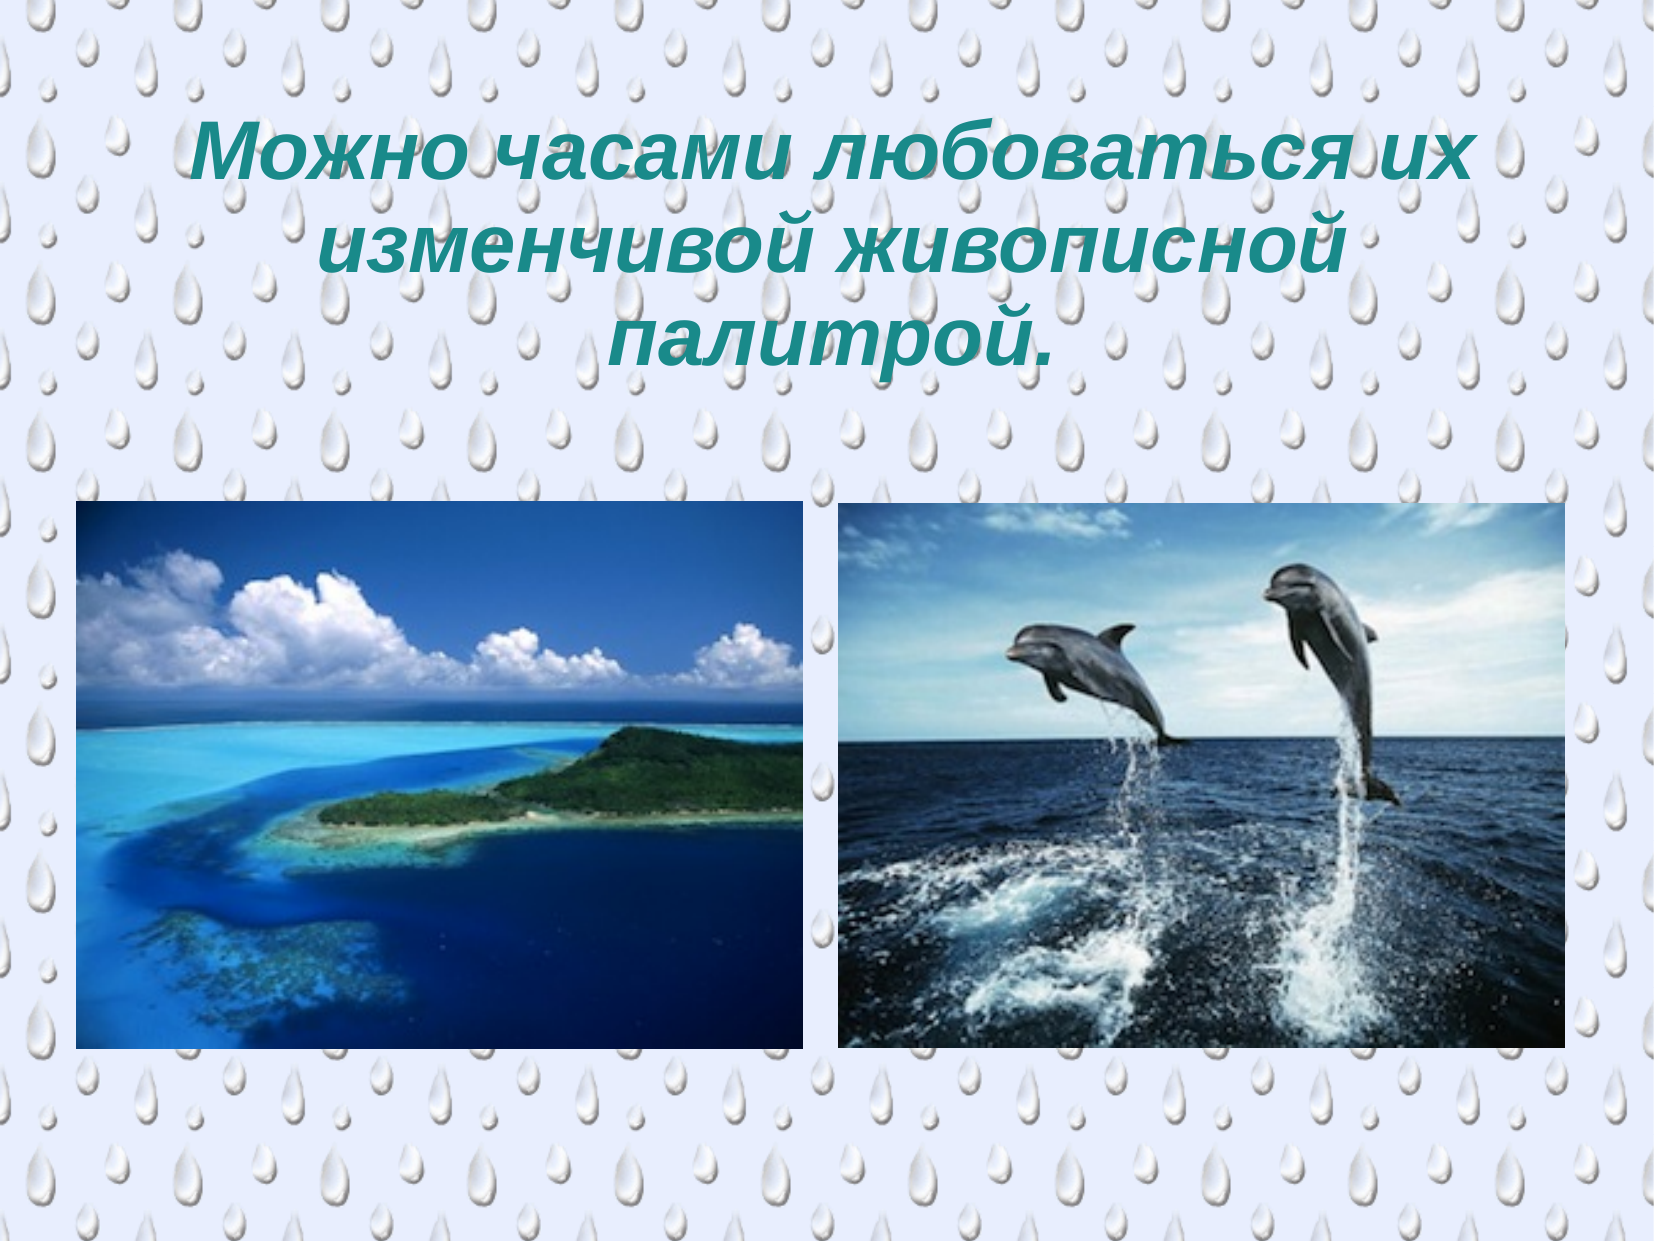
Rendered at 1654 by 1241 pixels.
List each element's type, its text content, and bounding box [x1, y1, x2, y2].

picture [0, 0, 1654, 1241]
title Можно часами любоваться их изменчивой живописной палитрой. [88, 104, 1577, 384]
